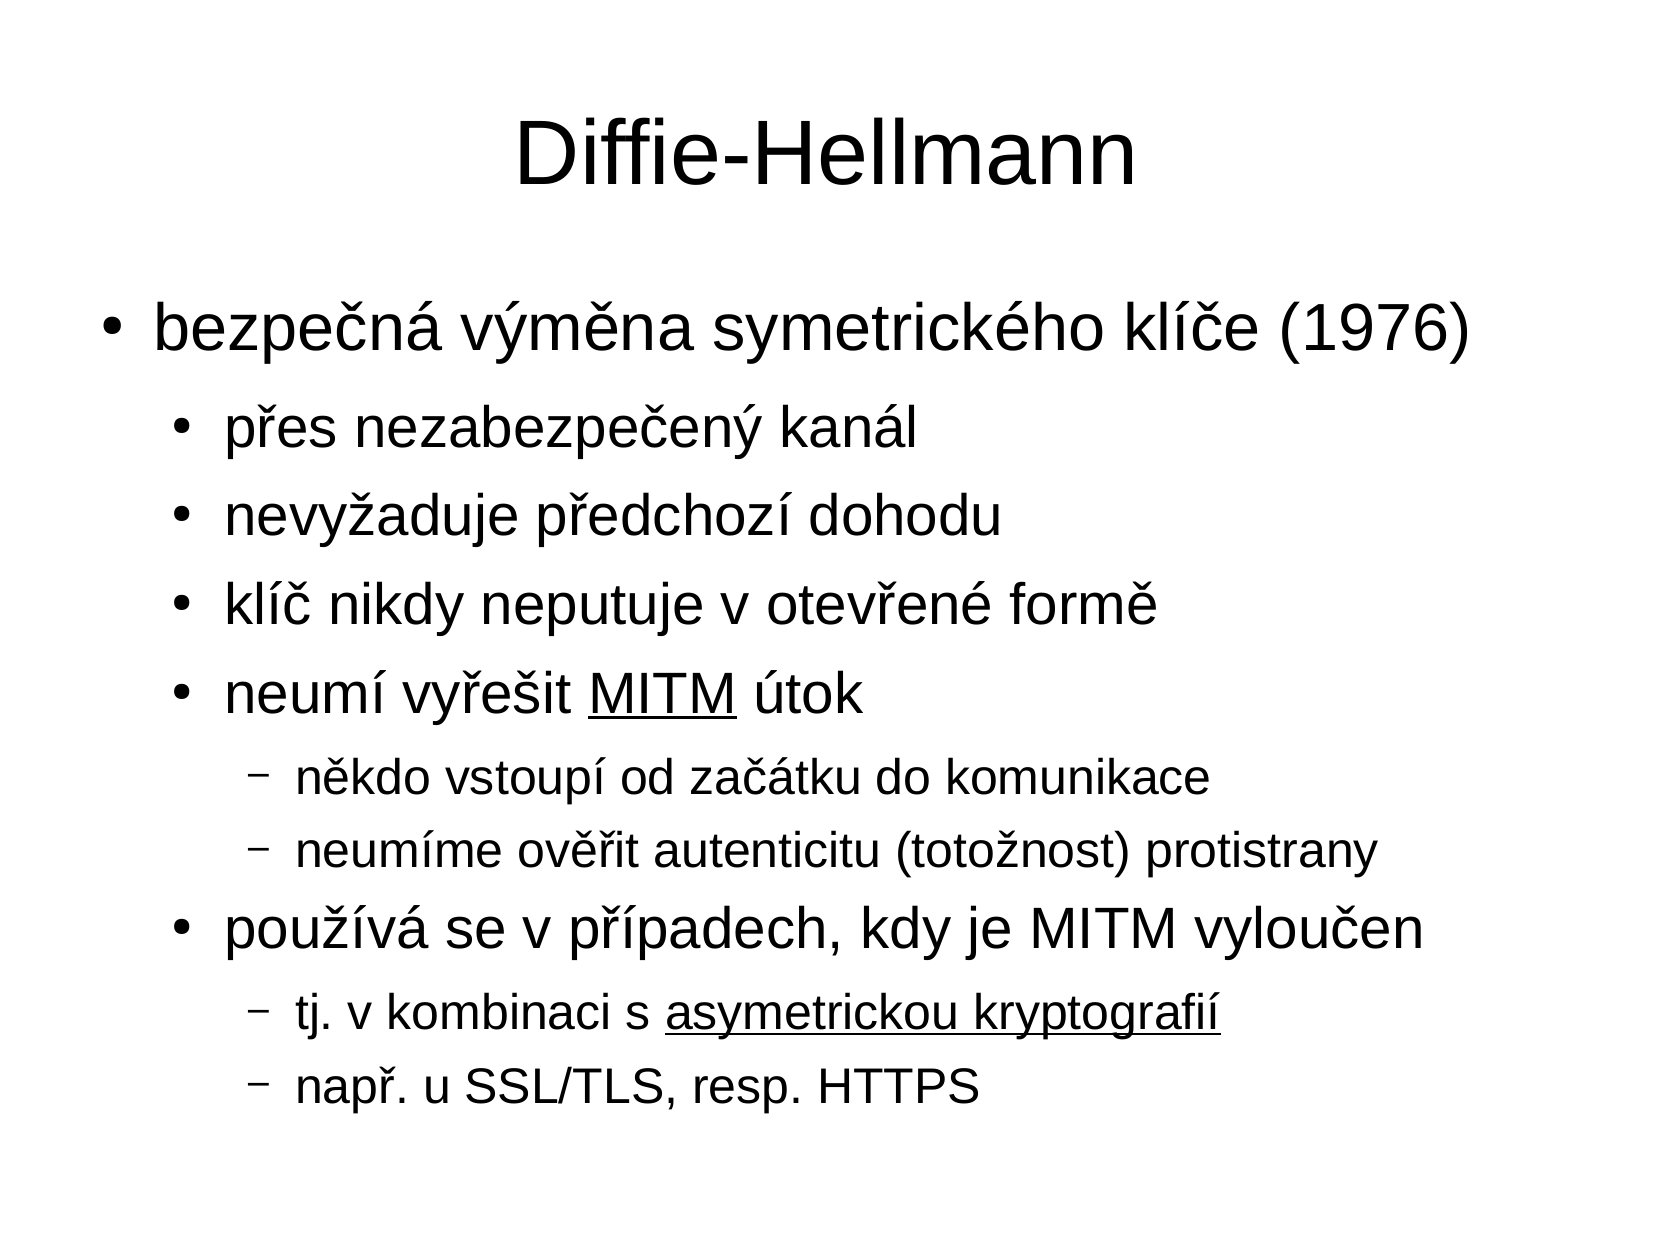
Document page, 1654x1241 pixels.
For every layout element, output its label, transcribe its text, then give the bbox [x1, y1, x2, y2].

list bezpečná výměna symetrického klíče (1976) přes nezabezpečený kanál nevyžaduje předchozí dohodu klíč nikdy neputuje v otevřené formě neumí vyřešit MITM útok někdo vstoupí od začátku do komunikace neumíme ověřit autenticitu (totožnost) protistrany používá se v případech, kdy je MITM vyloučen tj. v kombinaci s asymetrickou kryptografií např. u SSL/TLS, resp. HTTPS [82, 290, 1571, 1113]
title Diffie-Hellmann [82, 49, 1571, 257]
